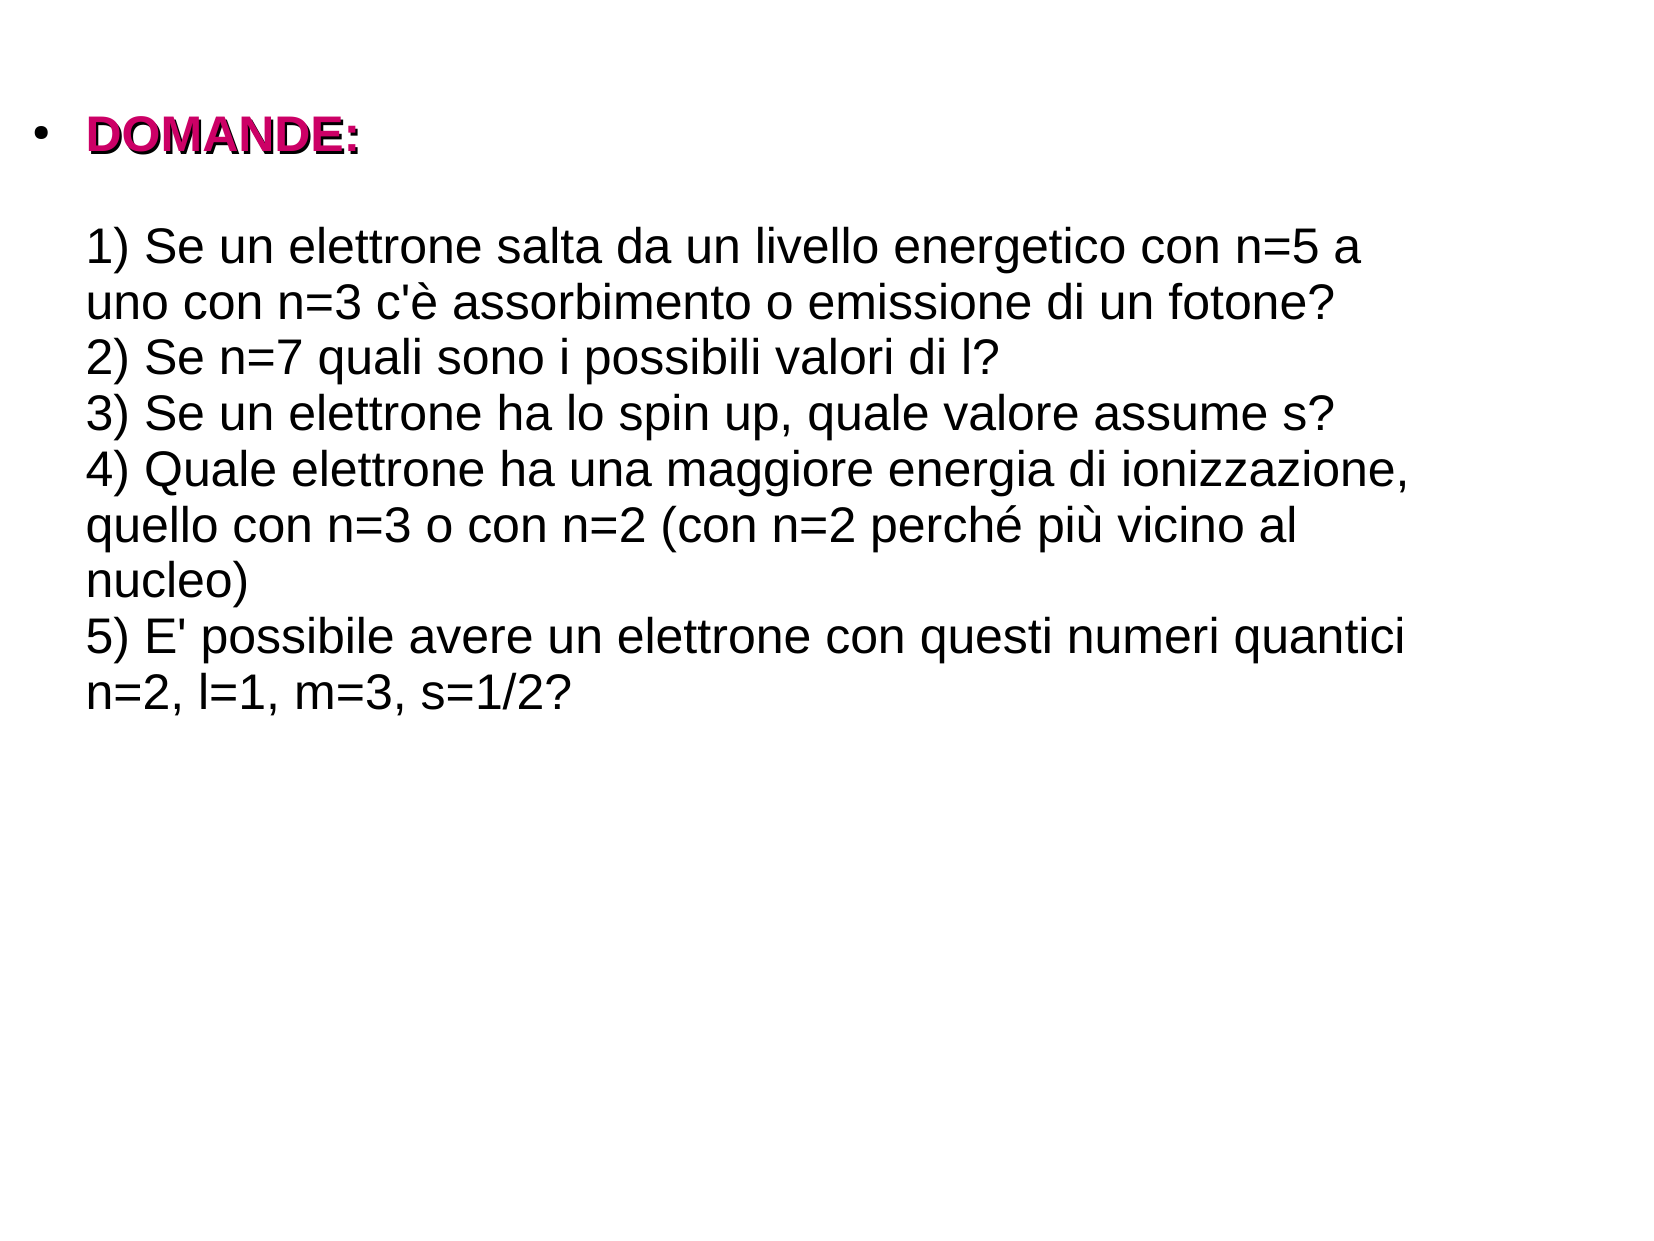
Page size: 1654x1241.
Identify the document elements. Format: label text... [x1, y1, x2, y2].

text_box DOMANDE: 1) Se un elettrone salta da un livello energetico con n=5 a uno con n=3 c'è assorbimento o emissione di un fotone? 2) Se n=7 quali sono i possibili valori di l? 3) Se un elettrone ha lo spin up, quale valore assume s? 4) Quale elettrone ha una maggiore energia di ionizzazione, quello con n=3 o con n=2 (con n=2 perché più vicino al nucleo) 5) E' possibile avere un elettrone con questi numeri quantici n=2, l=1, m=3, s=1/2? [0, 43, 1474, 734]
